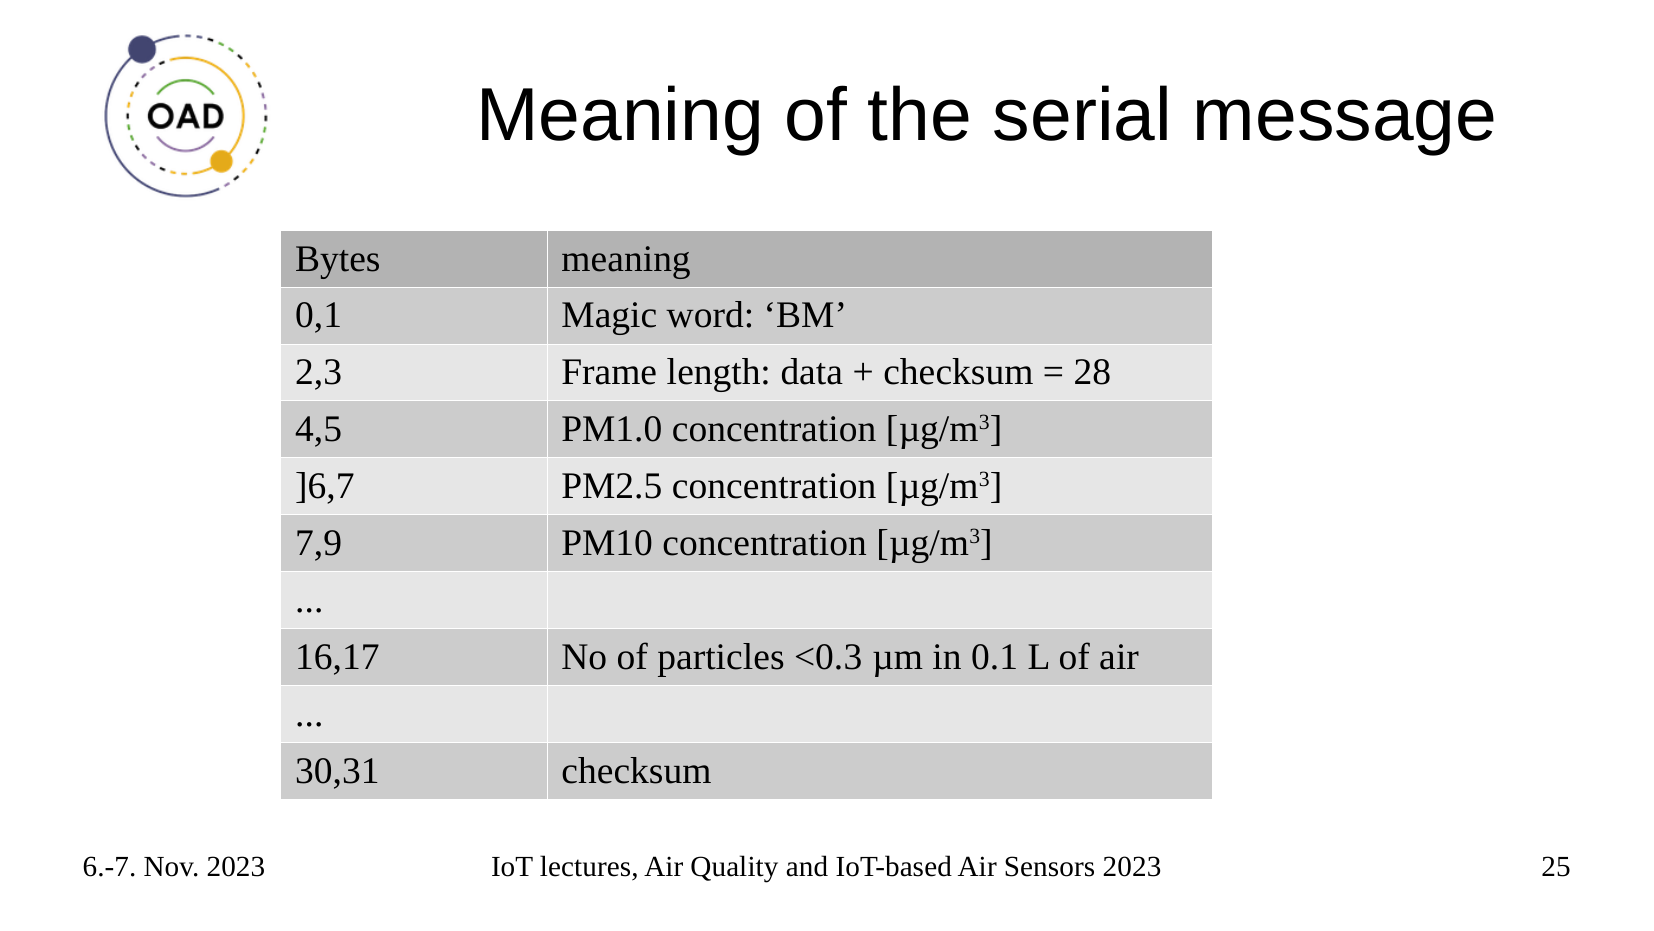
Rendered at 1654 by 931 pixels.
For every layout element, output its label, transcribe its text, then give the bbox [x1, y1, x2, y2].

table_header meaning [548, 231, 1212, 287]
table_cell PM2.5 concentration [µg/m3] [548, 458, 1212, 514]
table_cell 7,9 [281, 515, 547, 571]
table_cell Frame length: data + checksum = 28 [548, 345, 1212, 400]
picture [64, 20, 302, 218]
table_cell 0,1 [281, 288, 547, 344]
table_cell No of particles <0.3 µm in 0.1 L of air [548, 629, 1212, 685]
table_cell ... [281, 686, 547, 742]
table_cell 4,5 [281, 401, 547, 457]
table_cell 2,3 [281, 345, 547, 400]
table_cell ]6,7 [281, 458, 547, 514]
table_cell [548, 572, 1212, 628]
table_cell [548, 686, 1212, 742]
table_cell PM10 concentration [µg/m3] [548, 515, 1212, 571]
title Meaning of the serial message [403, 37, 1571, 193]
table_cell checksum [548, 743, 1212, 799]
table_cell Magic word: ‘BM’ [548, 288, 1212, 344]
table_header Bytes [281, 231, 547, 287]
table_cell PM1.0 concentration [µg/m3] [548, 401, 1212, 457]
table_cell 30,31 [281, 743, 547, 799]
table_cell ... [281, 572, 547, 628]
table_cell 16,17 [281, 629, 547, 685]
